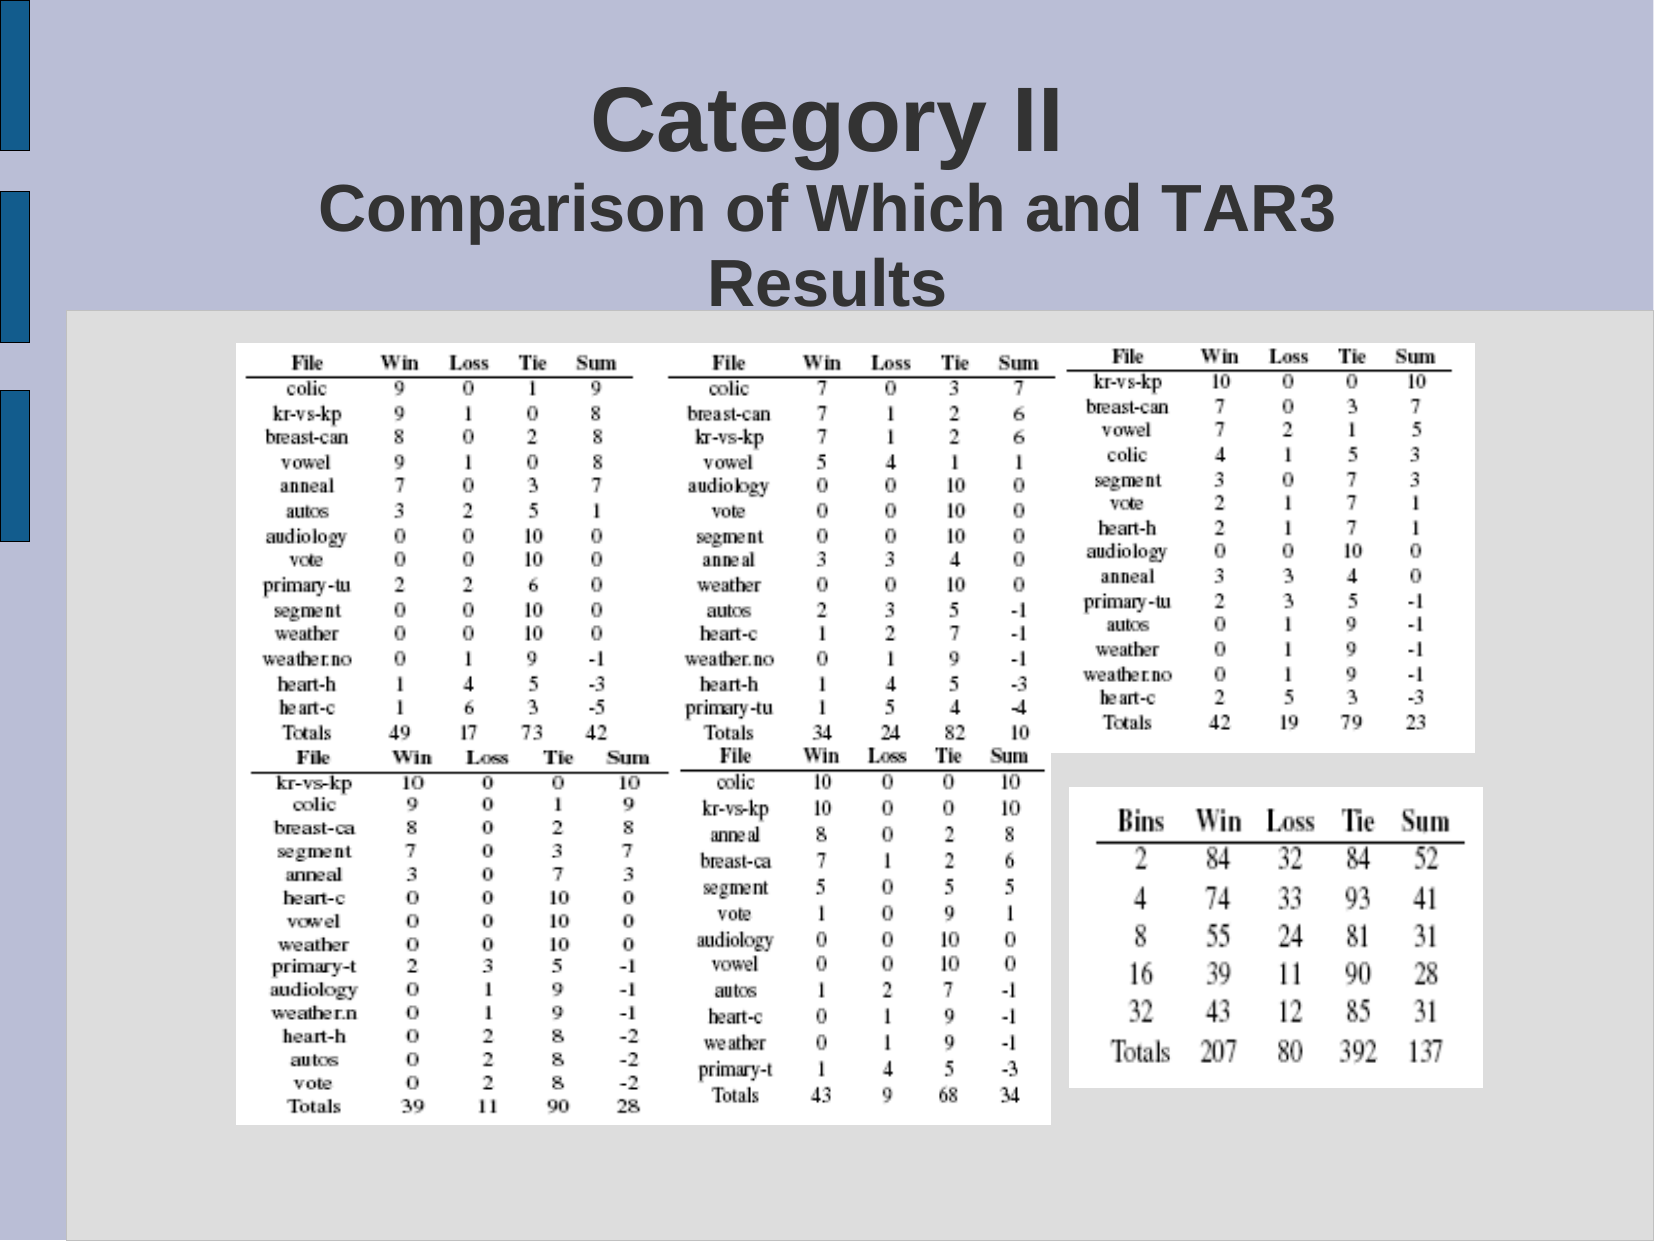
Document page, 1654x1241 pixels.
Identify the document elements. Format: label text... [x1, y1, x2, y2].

picture [1069, 787, 1483, 1088]
picture [236, 343, 1475, 1126]
title Category II Comparison of Which and TAR3 Results [121, 68, 1534, 321]
